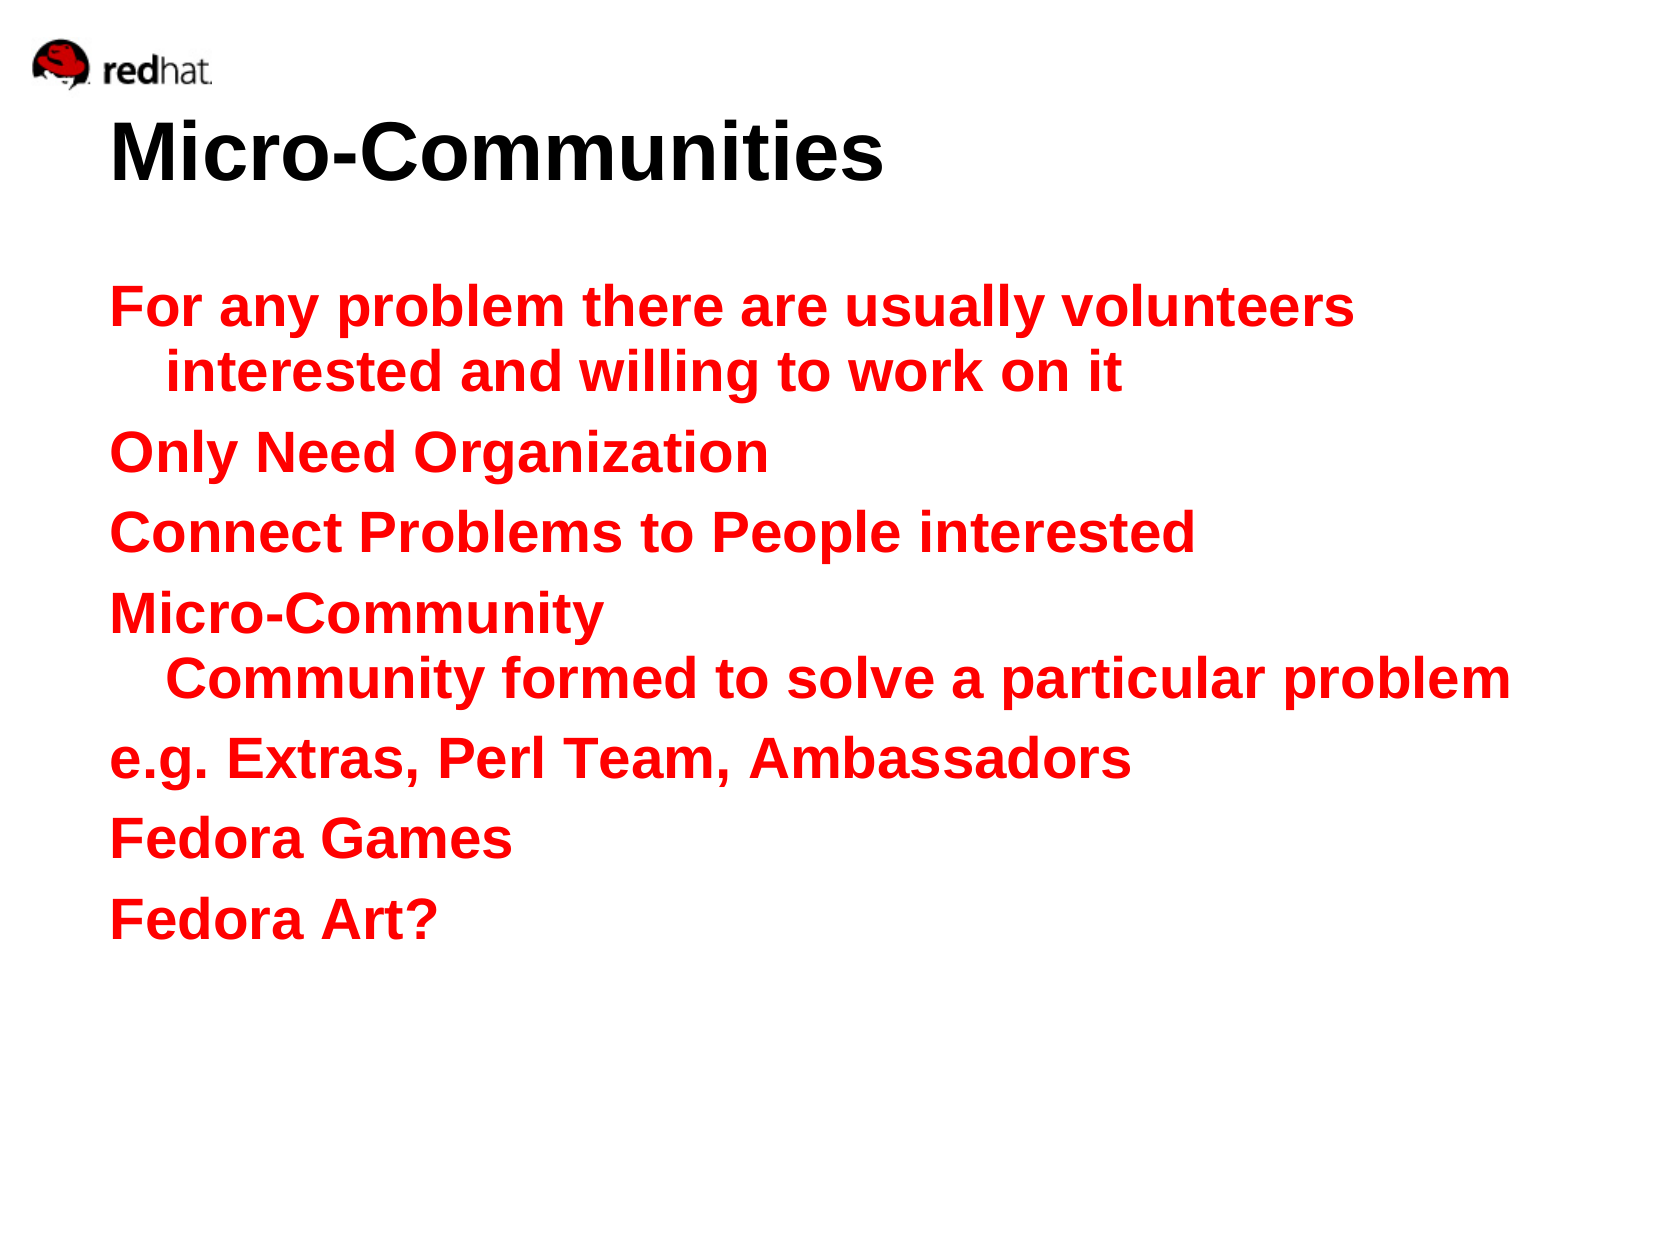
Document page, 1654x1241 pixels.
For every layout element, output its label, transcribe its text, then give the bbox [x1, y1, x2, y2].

title Micro-Communities [109, 88, 1515, 215]
picture [31, 37, 212, 98]
list For any problem there are usually volunteers interested and willing to work on it Only Need Organization Connect Problems to People interested Micro-Community Community formed to solve a particular problem e.g. Extras, Perl Team, Ambassadors Fedora Games Fedora Art? [109, 274, 1515, 1159]
